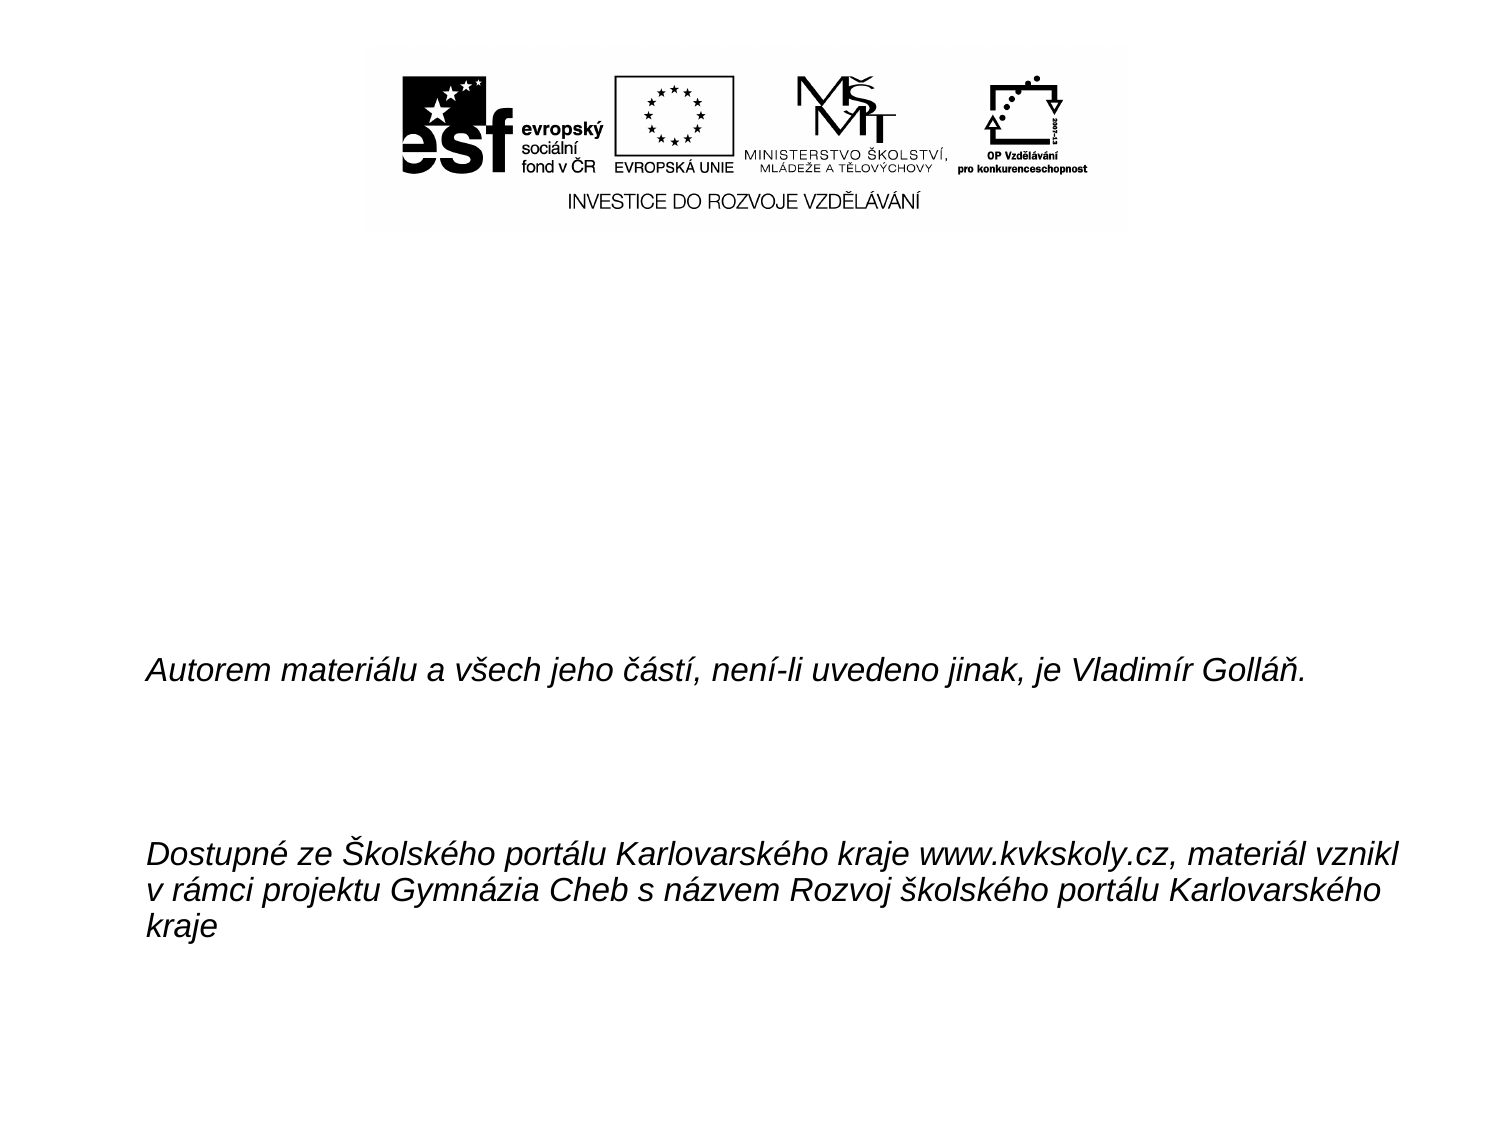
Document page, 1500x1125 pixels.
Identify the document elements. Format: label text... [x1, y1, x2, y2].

picture [366, 45, 1134, 233]
list Autorem materiálu a všech jeho částí, není-li uvedeno jinak, je Vladimír Golláň. Dostupné ze Školského portálu Karlovarského kraje www.kvkskoly.cz, materiál vznikl v rámci projektu Gymnázia Cheb s názvem Rozvoj školského portálu Karlovarského kraje [75, 262, 1426, 1006]
